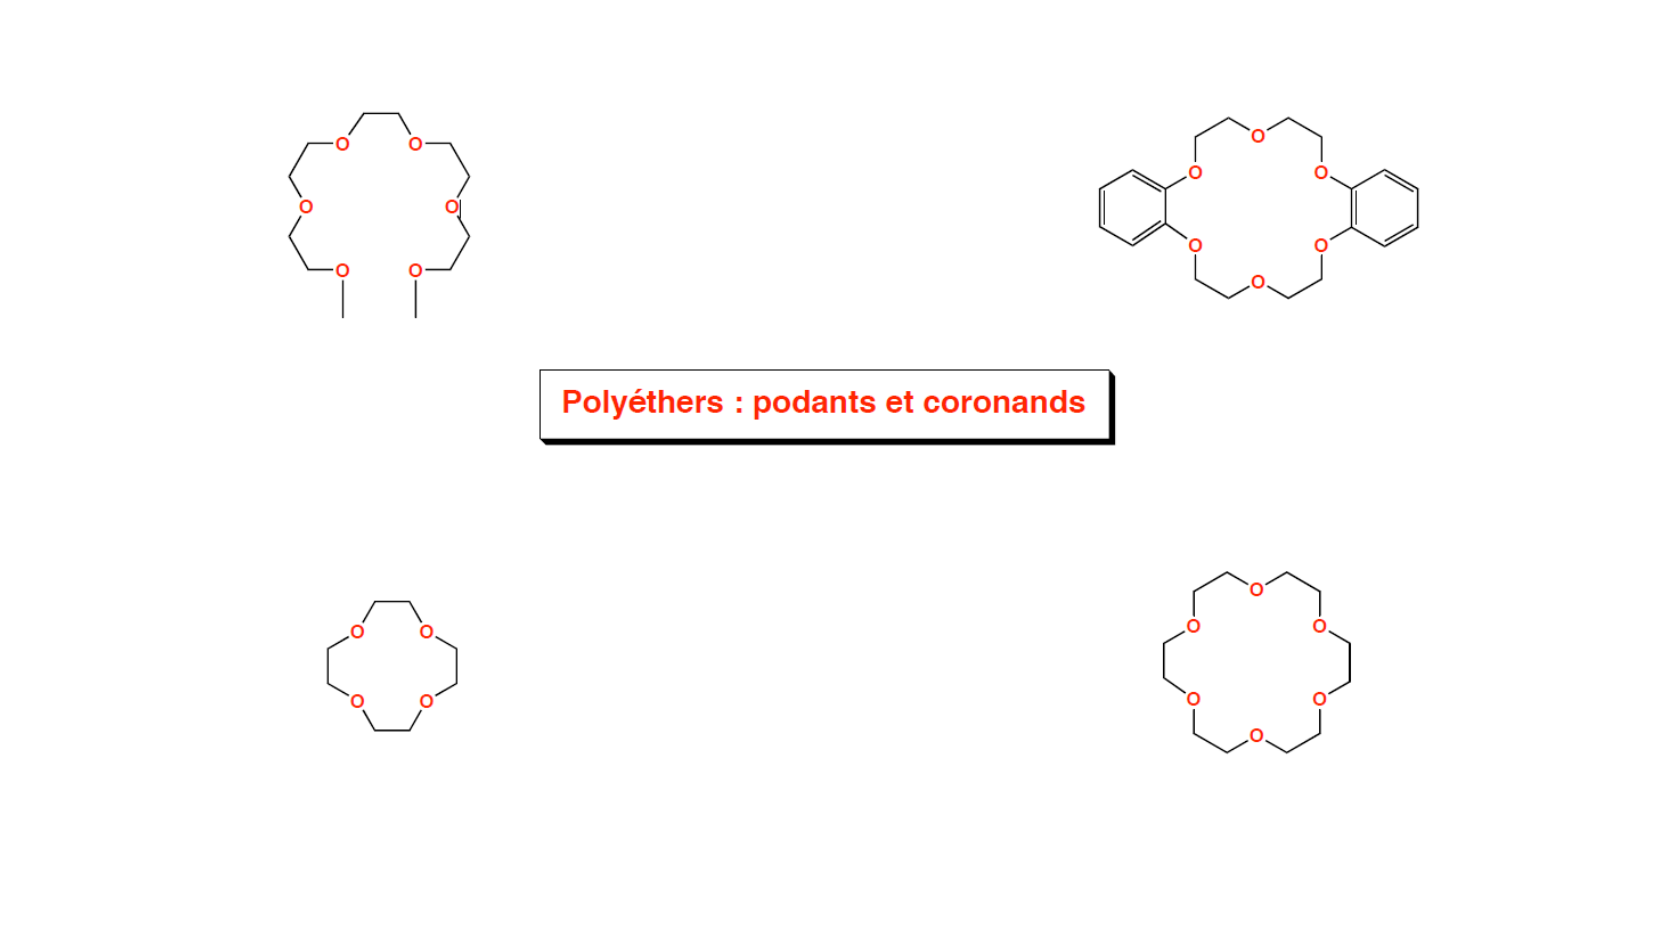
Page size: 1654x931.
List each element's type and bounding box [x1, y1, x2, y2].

picture [233, 47, 1465, 839]
